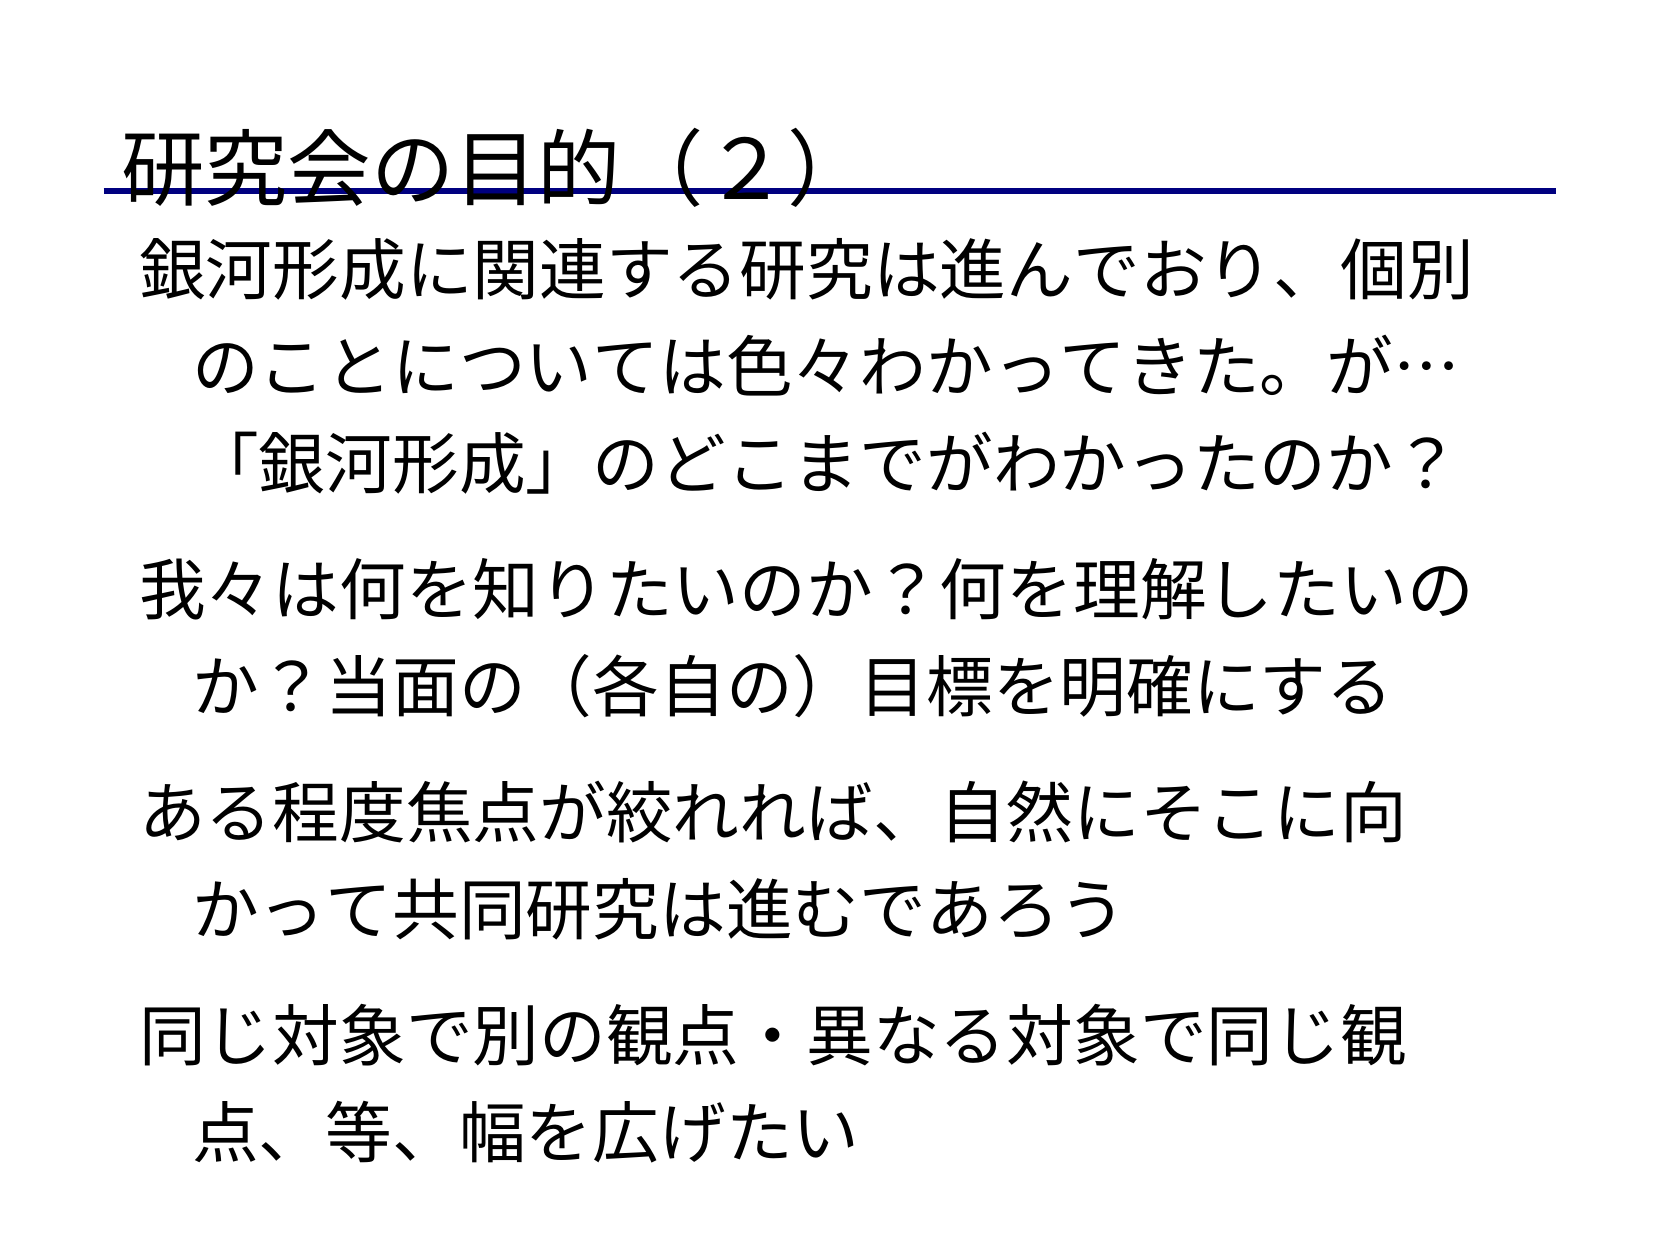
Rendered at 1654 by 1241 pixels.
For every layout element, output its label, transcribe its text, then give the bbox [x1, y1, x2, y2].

list 銀河形成に関連する研究は進んでおり、個別のことについては色々わかってきた。が…「銀河形成」のどこまでがわかったのか？ 我々は何を知りたいのか？何を理解したいのか？当面の（各自の）目標を明確にする ある程度焦点が絞れれば、自然にそこに向かって共同研究は進むであろう 同じ対象で別の観点・異なる対象で同じ観点、等、幅を広げたい しかしやはり、最終的な目標は銀河の形成過程をイメージできるようになること：大目標 [121, 217, 1534, 1166]
title 研究会の目的（２） [121, 102, 1534, 187]
